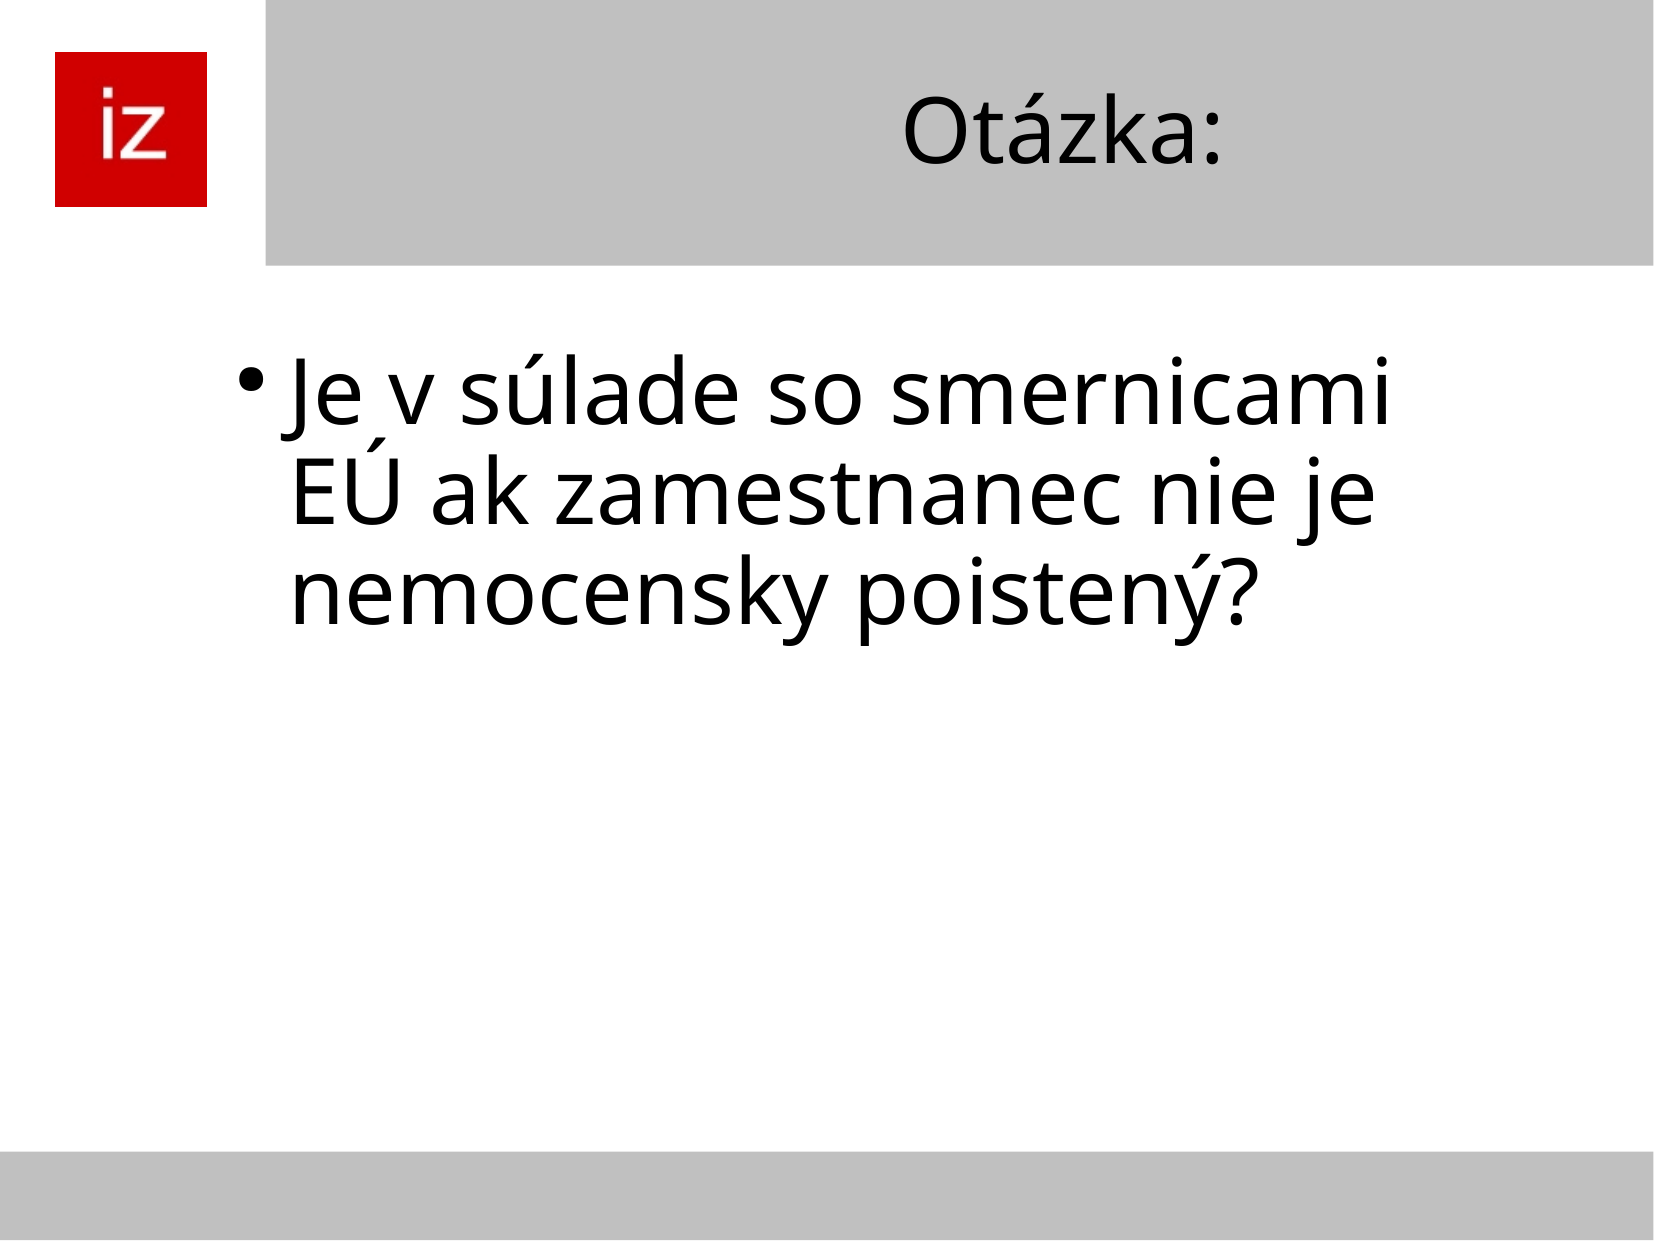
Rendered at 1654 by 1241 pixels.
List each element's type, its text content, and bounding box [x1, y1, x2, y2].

list Je v súlade so smernicami EÚ ak zamestnanec nie je nemocensky poistený? [121, 344, 1533, 1126]
picture [55, 52, 207, 207]
title Otázka: [561, 29, 1565, 237]
